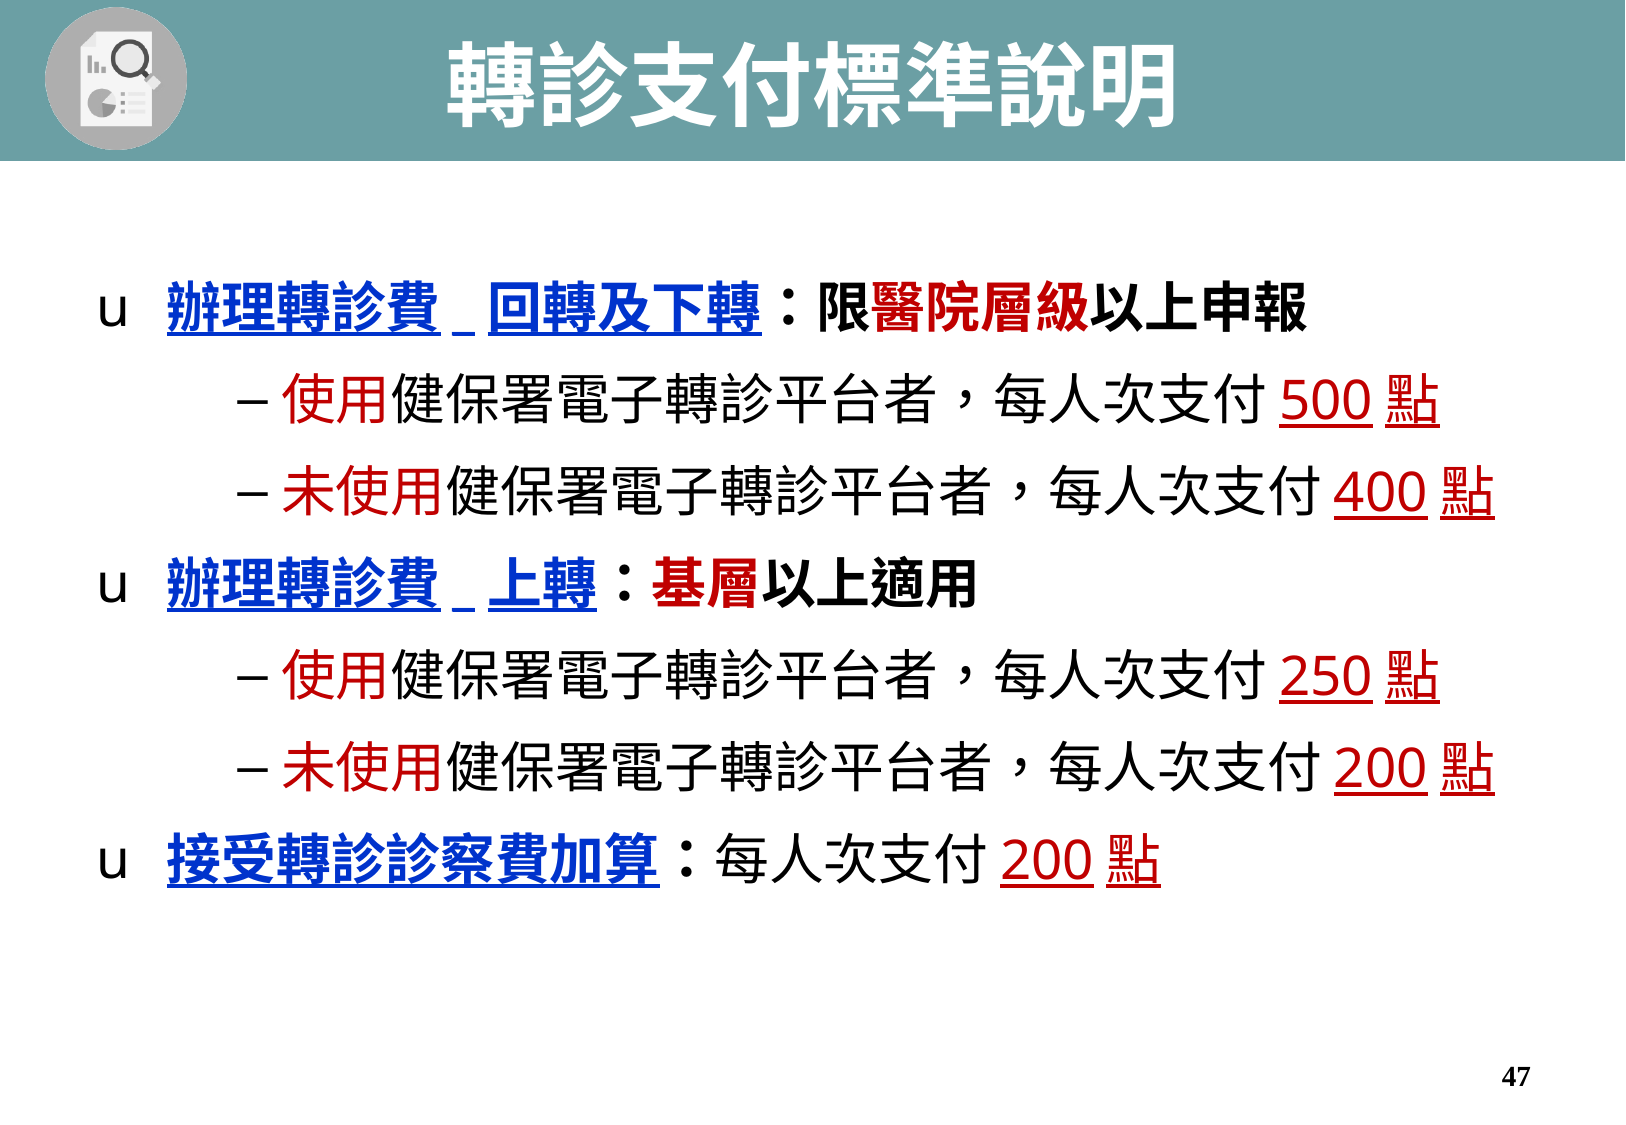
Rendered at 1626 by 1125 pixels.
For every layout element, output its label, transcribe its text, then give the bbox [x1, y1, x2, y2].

text_box <編號> [1486, 1042, 1616, 1106]
list 辦理轉診費_回轉及下轉：限醫院層級以上申報 使用健保署電子轉診平台者，每人次支付500點 未使用健保署電子轉診平台者，每人次支付400點 辦理轉診費_上轉：基層以上適用 使用健保署電子轉診平台者，每人次支付250點 未使用健保署電子轉診平台者，每人次支付200點 接受轉診診察費加算：每人次支付200點 [81, 262, 1544, 1005]
picture [0, 0, 1625, 150]
title 轉診支付標準說明 [0, 7, 1625, 159]
